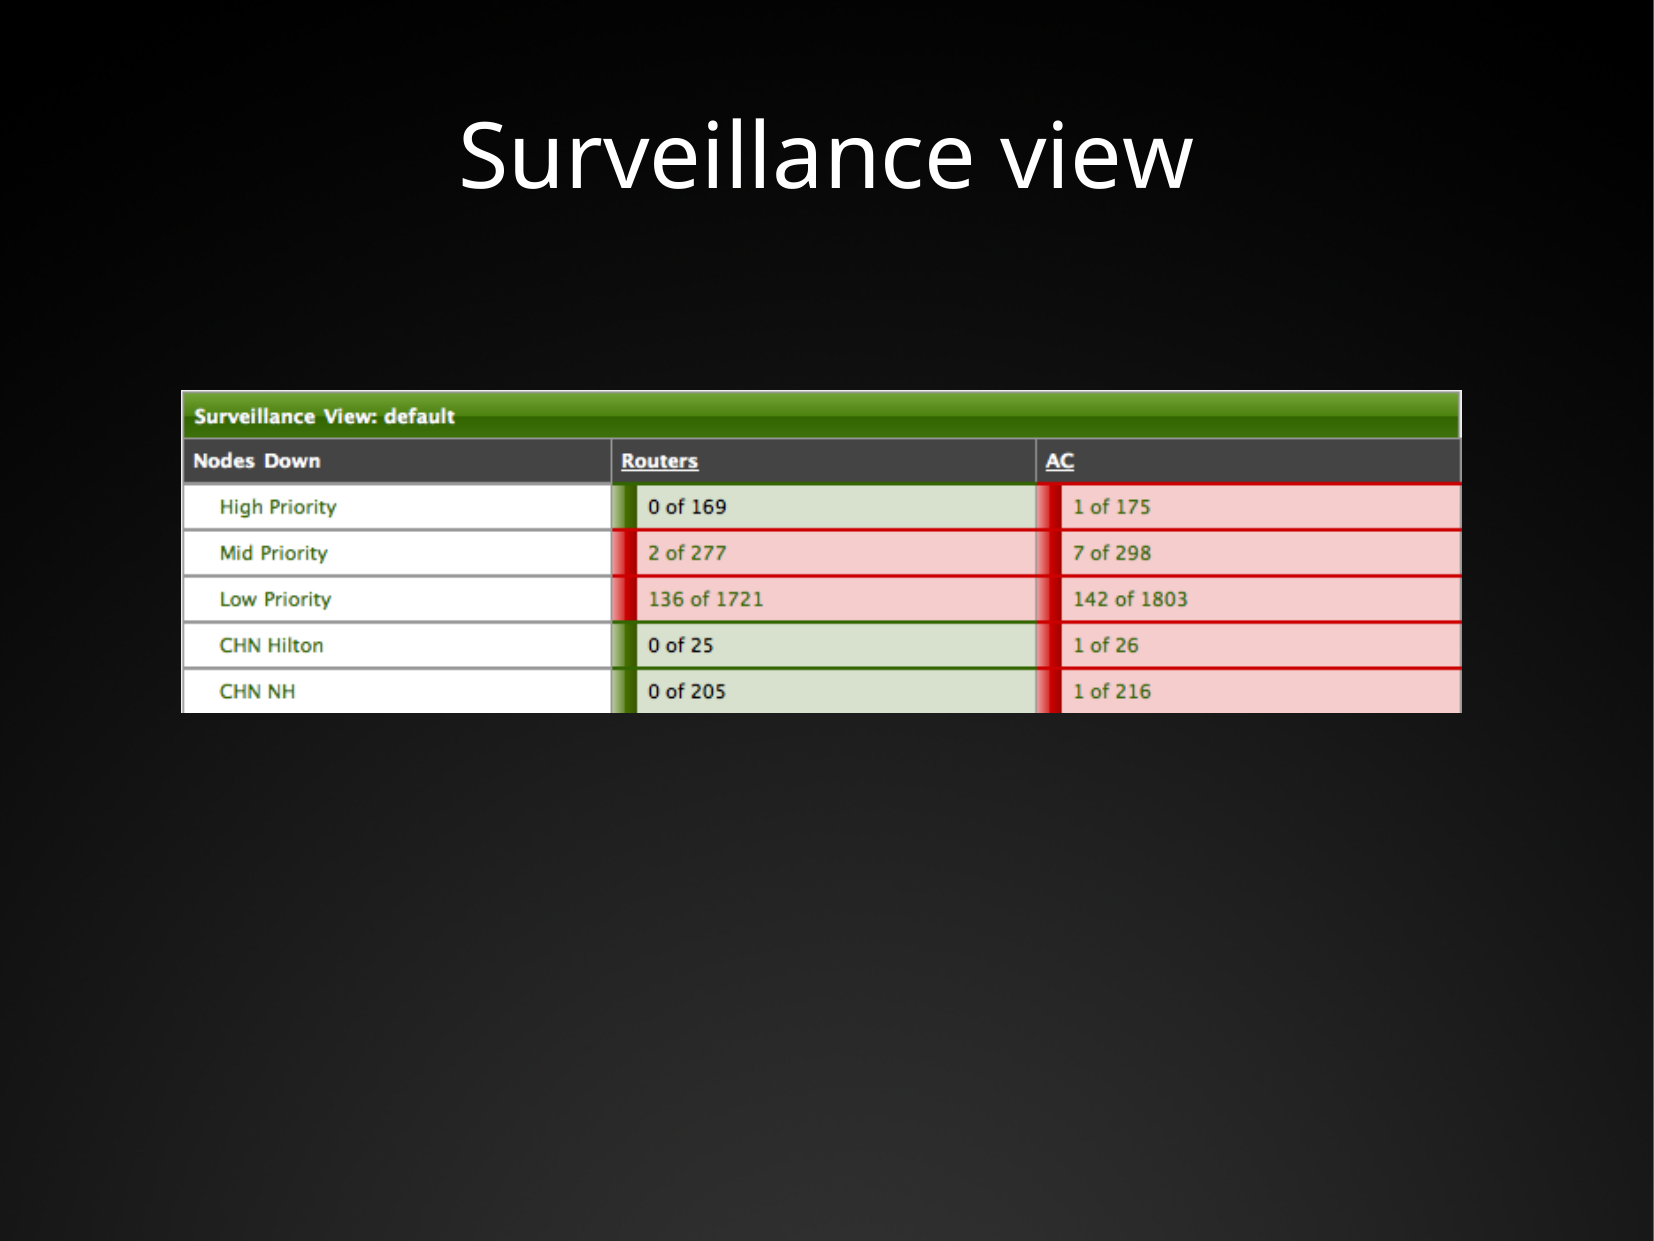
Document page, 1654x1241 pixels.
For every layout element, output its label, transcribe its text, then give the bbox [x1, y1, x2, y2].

title Surveillance view [82, 49, 1571, 257]
picture [0, 0, 1654, 1241]
